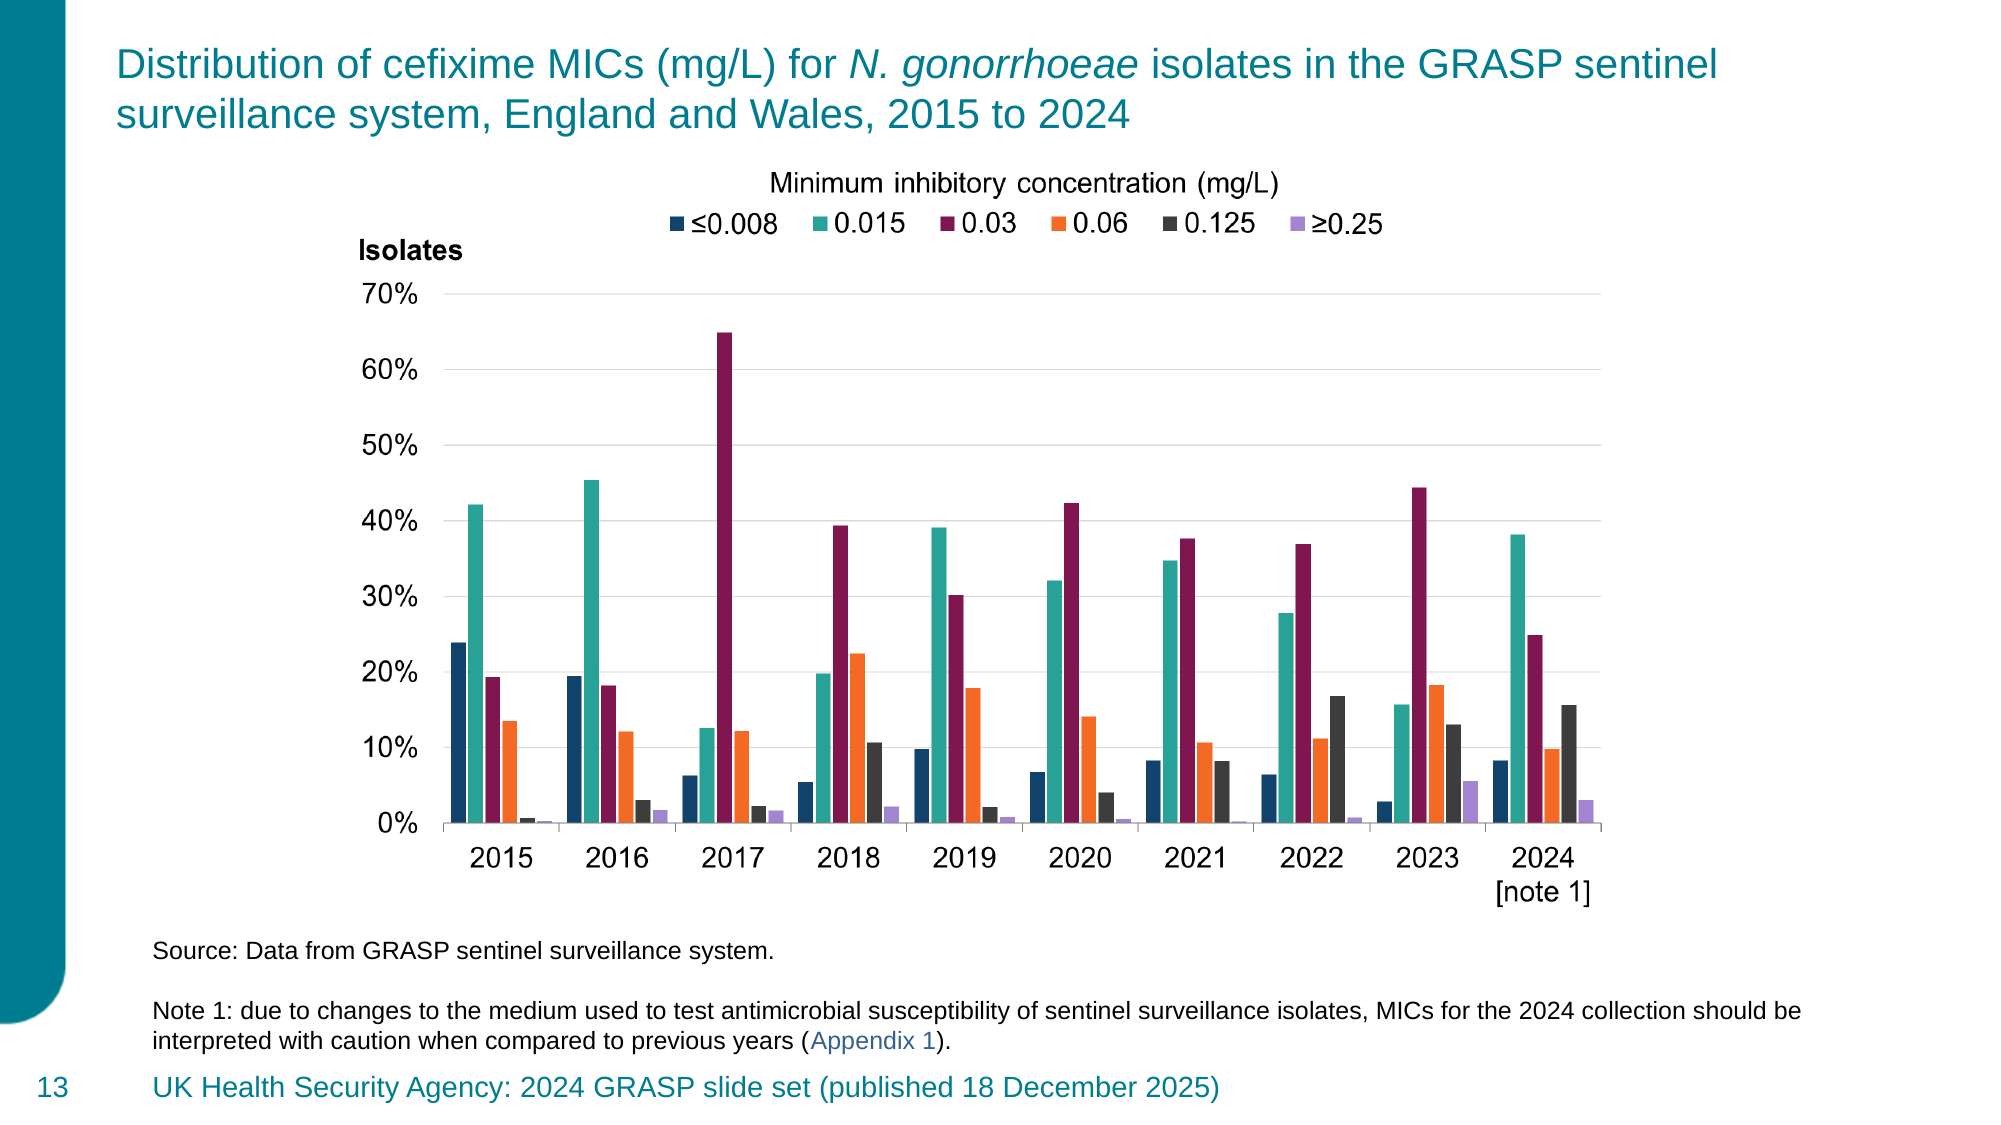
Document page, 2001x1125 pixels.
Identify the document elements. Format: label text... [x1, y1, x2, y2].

text_box UK Health Security Agency: 2024 GRASP slide set (published 18 December 2025) [137, 1056, 1780, 1116]
title Distribution of cefixime MICs (mg/L) for N. gonorrhoeae isolates in the GRASP sentinel surveillance system, England and Wales, 2015 to 2024 [101, 29, 1926, 144]
picture [349, 154, 1612, 913]
text_box [21, 1056, 120, 1117]
text_box Source: Data from GRASP sentinel surveillance system. Note 1: due to changes to the medium used to test antimicrobial susceptibility of sentinel surveillance isolates, MICs for the 2024 collection should be interpreted with caution when compared to previous years (Appendix 1). [137, 927, 1926, 1064]
